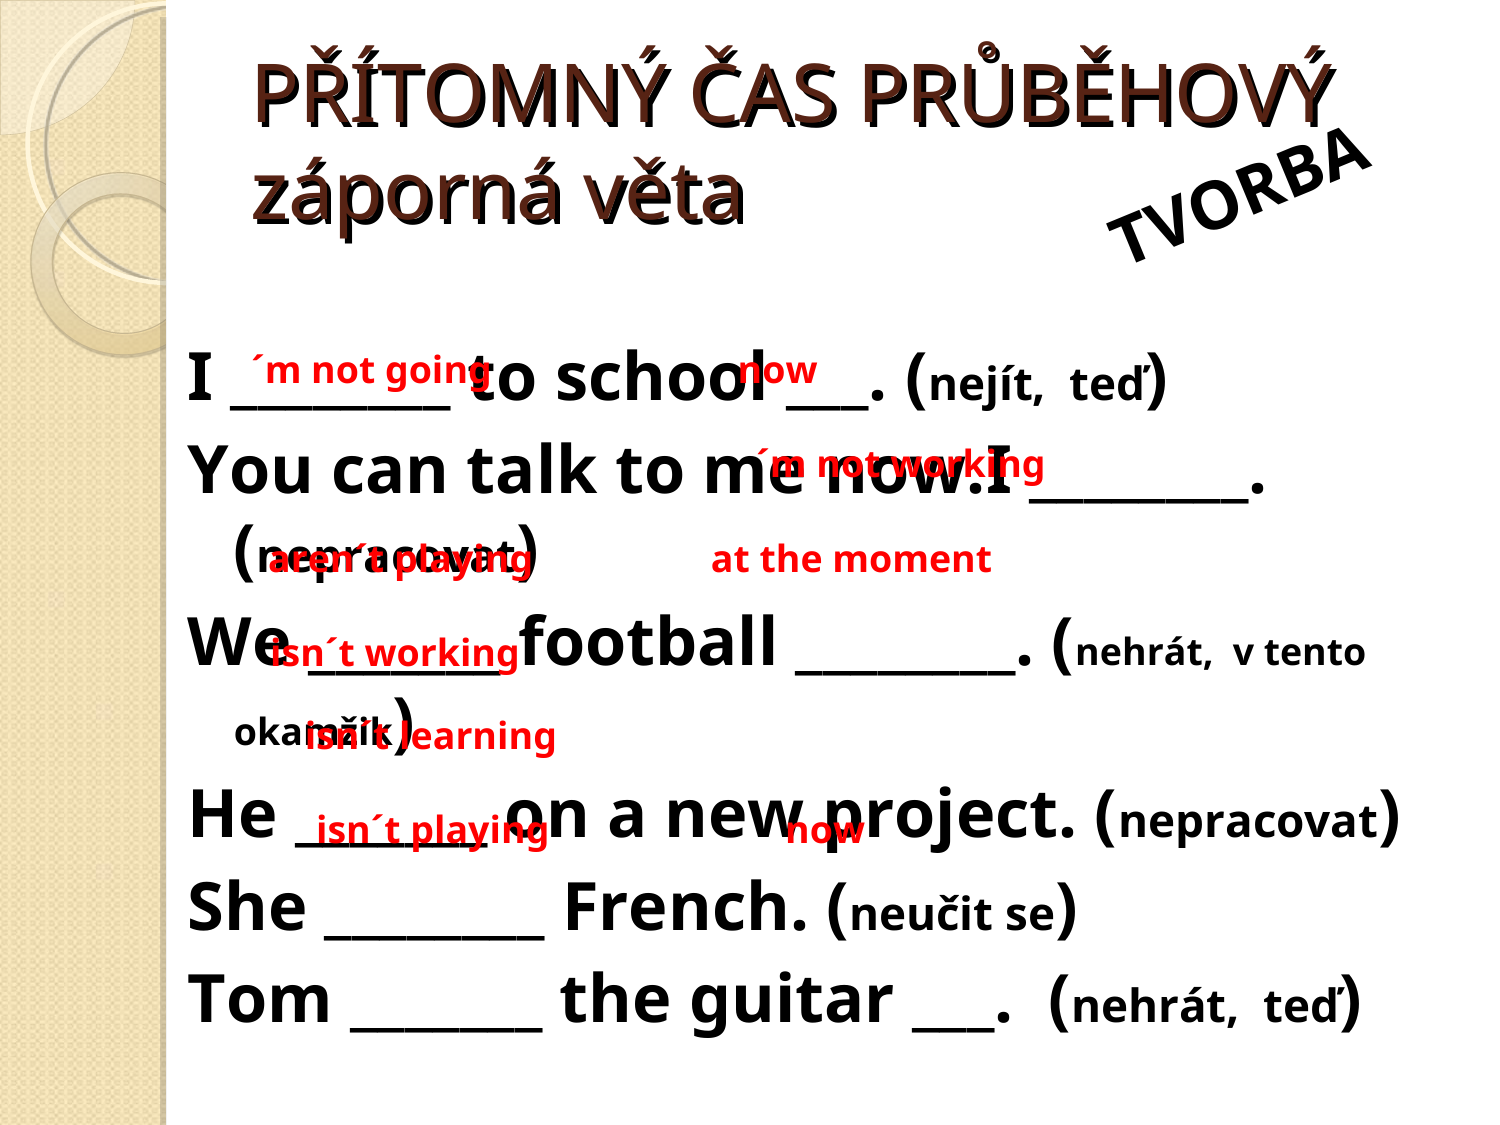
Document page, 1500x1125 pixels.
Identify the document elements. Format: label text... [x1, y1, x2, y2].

picture [0, 11, 166, 1125]
text_box ´m not going [236, 337, 508, 399]
title PŘÍTOMNÝ ČAS PRŮBĚHOVÝ záporná věta [235, 33, 1466, 245]
text_box isn´t learning [289, 704, 573, 765]
text_box isn´t playing [301, 798, 565, 860]
text_box isn´t working [255, 621, 536, 683]
text_box ´m not working [741, 432, 1061, 493]
text_box I ________ to school ___. (nejít, teď) You can talk to me now.I ________. (nepracovat) We _______ football ________. (nehrát, v tento okamžik) He _______ on a new project. (nepracovat) She ________ French. (neučit se) Tom _______ the guitar ___. (nehrát, teď) [159, 326, 1500, 1036]
text_box now [770, 798, 881, 860]
text_box now [723, 337, 833, 399]
text_box at the moment [696, 527, 1008, 588]
text_box aren´t playing [253, 527, 549, 588]
text_box TVORBA [1068, 66, 1461, 313]
picture [136, 0, 166, 4]
